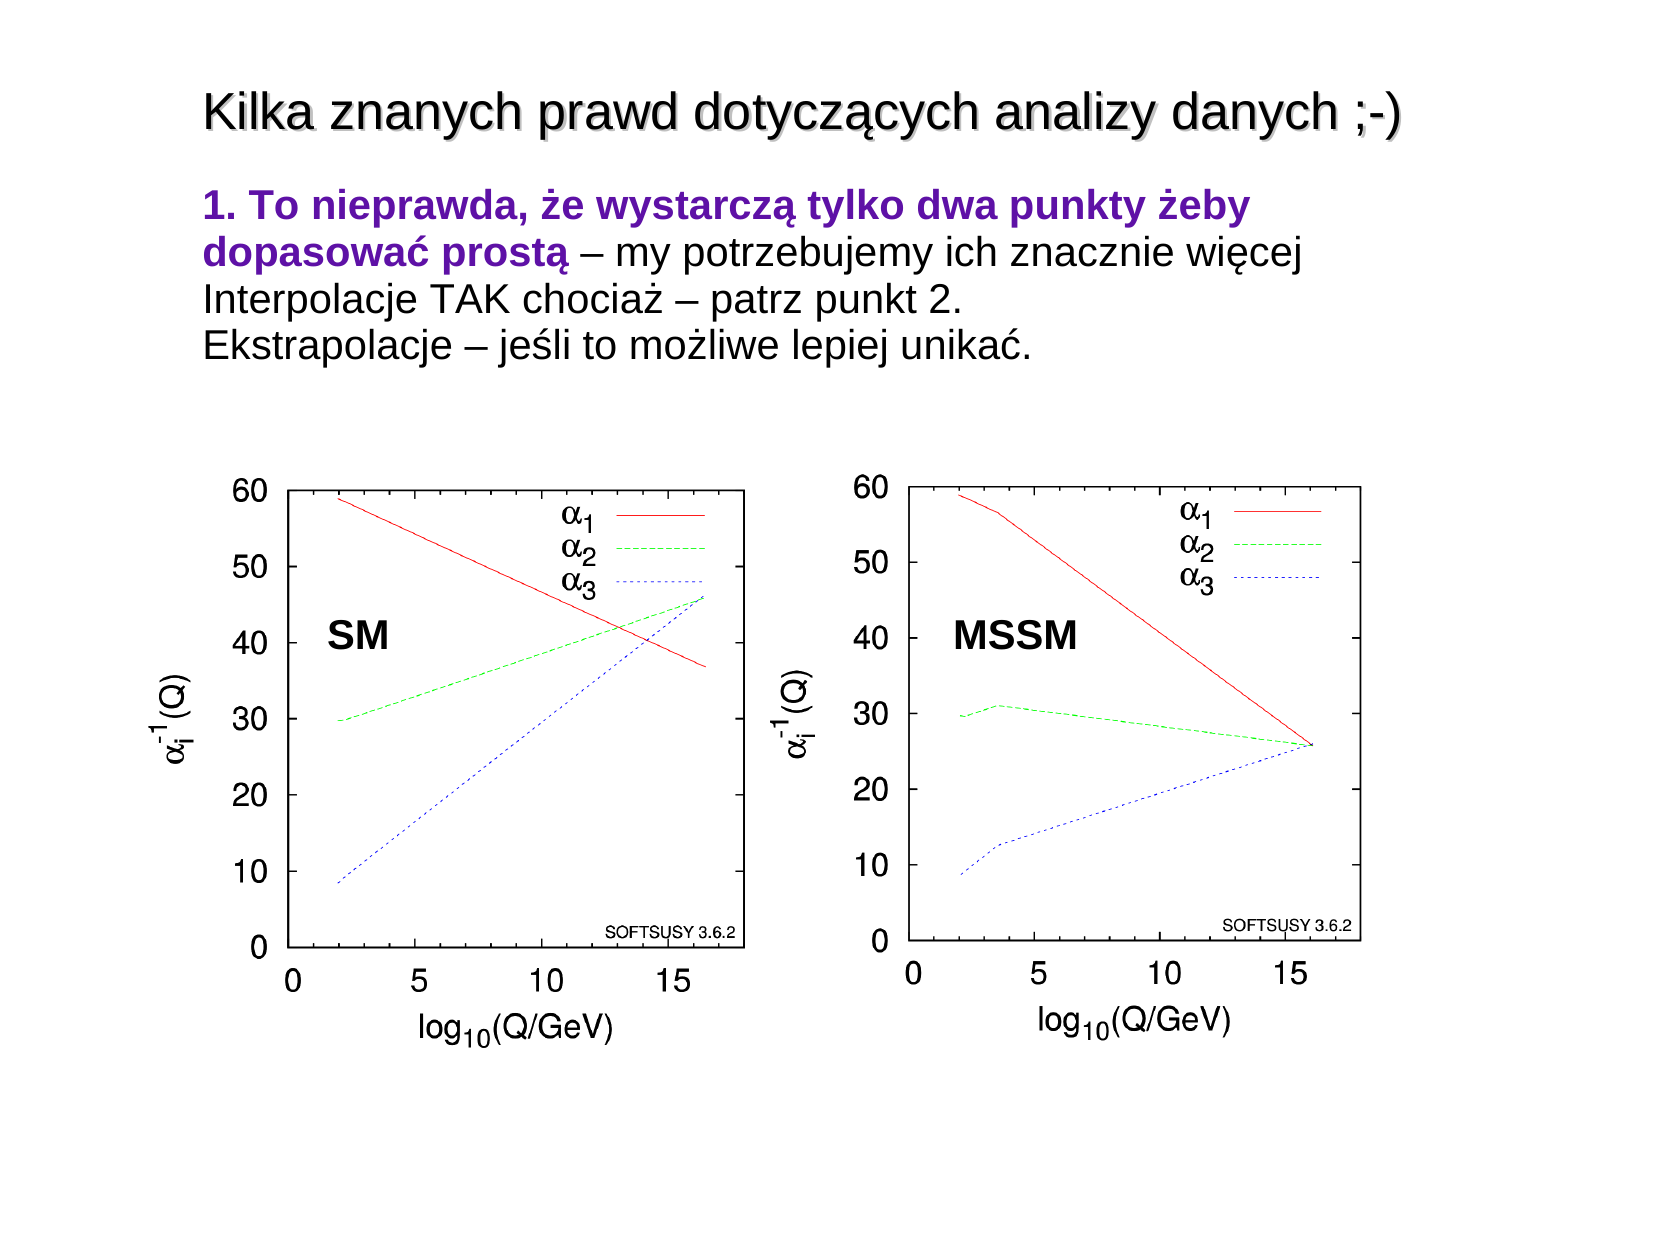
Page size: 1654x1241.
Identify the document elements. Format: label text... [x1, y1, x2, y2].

text_box SM [312, 604, 463, 674]
text_box MSSM [938, 604, 1100, 674]
picture [142, 455, 1407, 1065]
text_box Kilka znanych prawd dotyczących analizy danych ;-) 1. To nieprawda, że wystarczą tylko dwa punkty żeby dopasować prostą – my potrzebujemy ich znacznie więcej Interpolacje TAK chociaż – patrz punkt 2. Ekstrapolacje – jeśli to możliwe lepiej unikać. [187, 75, 1463, 426]
